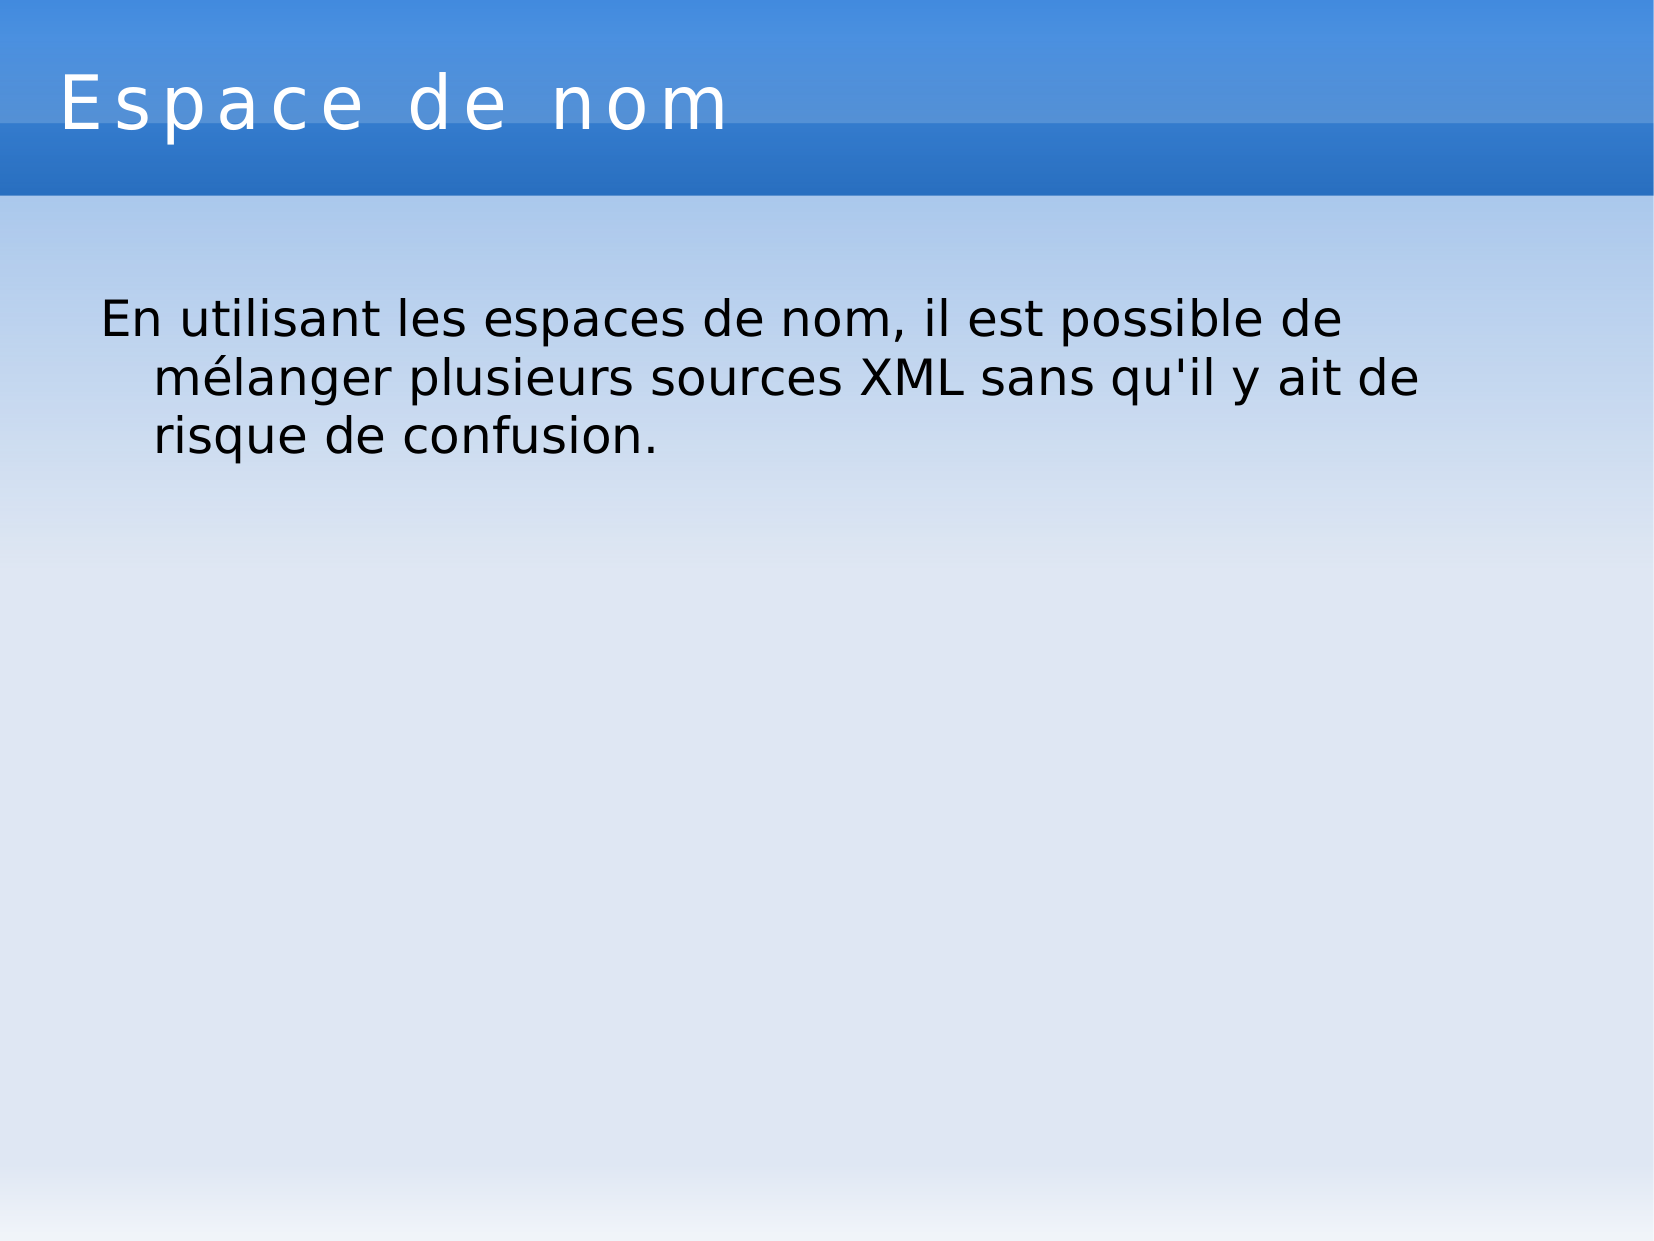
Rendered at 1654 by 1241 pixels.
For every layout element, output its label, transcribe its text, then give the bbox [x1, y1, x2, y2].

picture [0, 0, 1654, 1241]
title Espace de nom [59, 29, 1270, 178]
list En utilisant les espaces de nom, il est possible de mélanger plusieurs sources XML sans qu'il y ait de risque de confusion. [82, 290, 1571, 1109]
